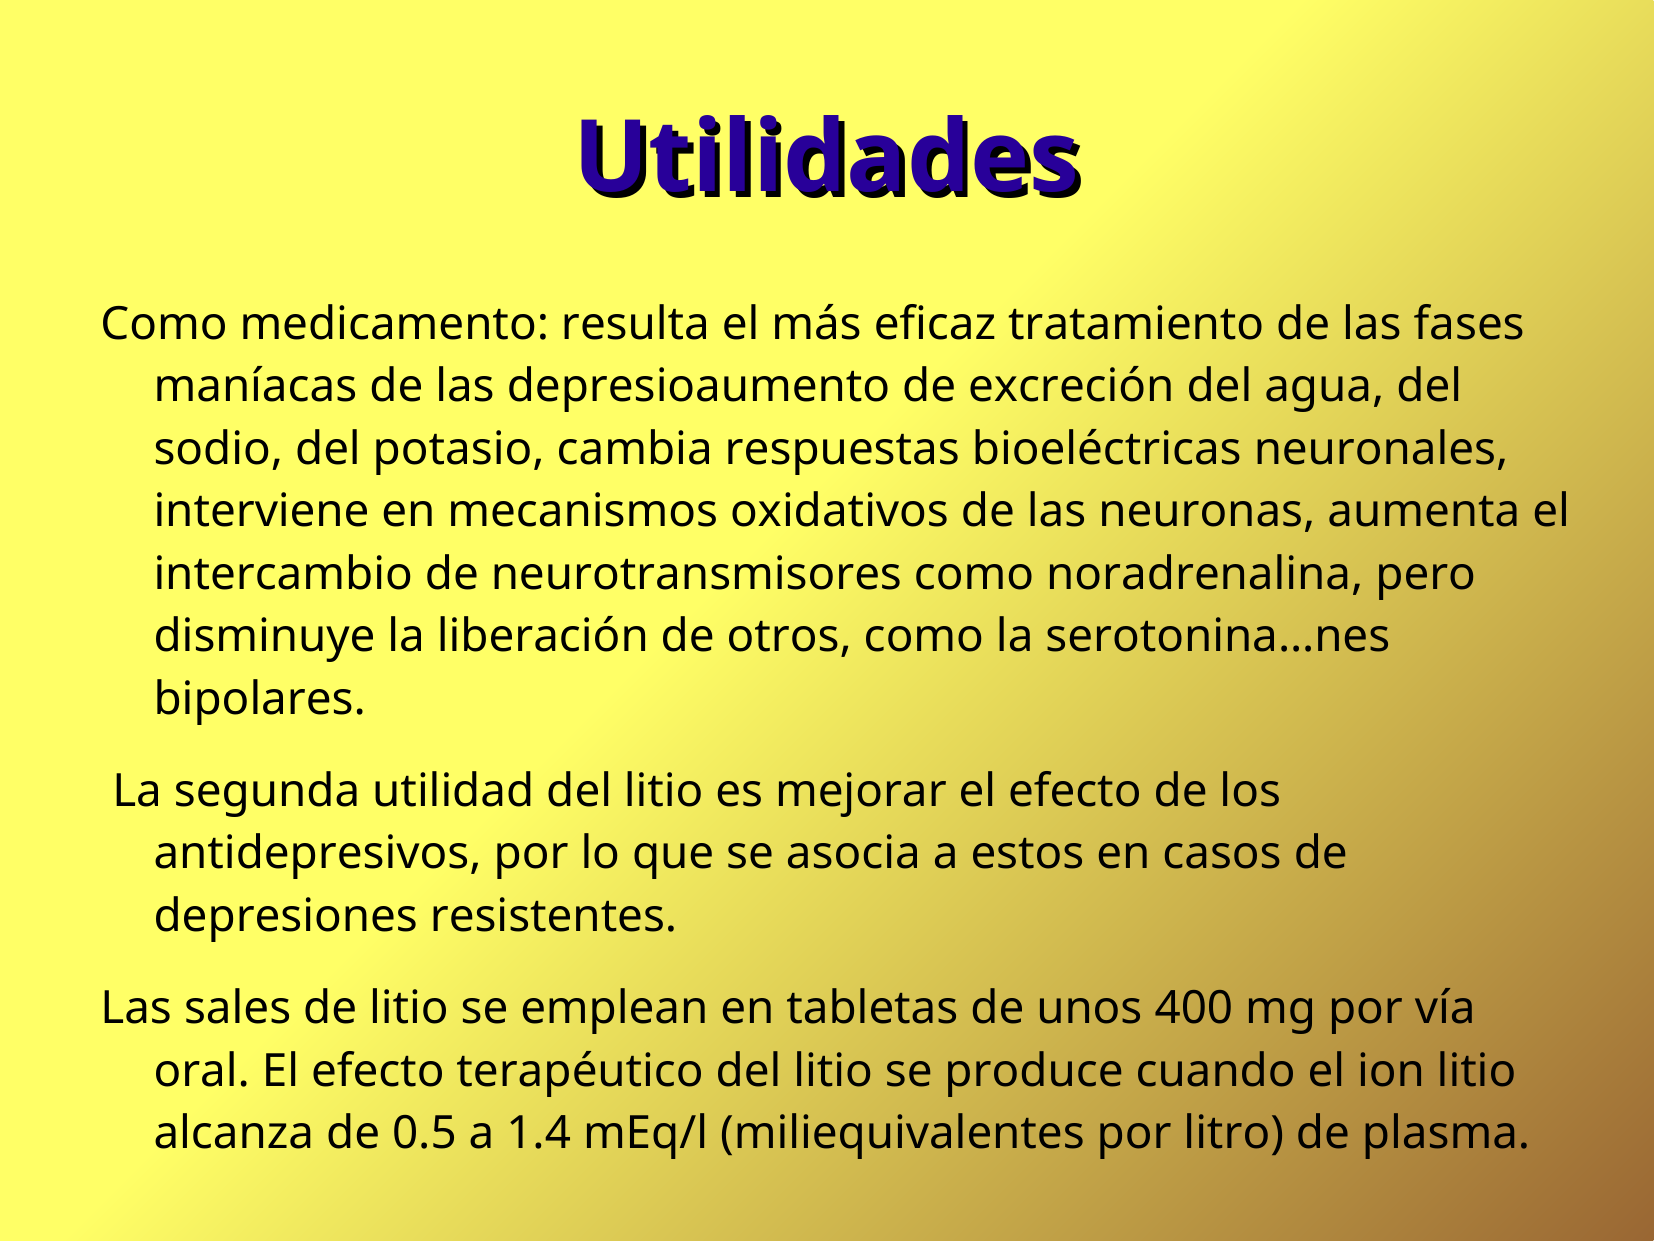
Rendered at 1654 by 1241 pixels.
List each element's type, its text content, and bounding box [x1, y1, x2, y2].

title Utilidades [82, 56, 1571, 250]
list Como medicamento: resulta el más eficaz tratamiento de las fases maníacas de las depresioaumento de excreción del agua, del sodio, del potasio, cambia respuestas bioeléctricas neuronales, interviene en mecanismos oxidativos de las neuronas, aumenta el intercambio de neurotransmisores como noradrenalina, pero disminuye la liberación de otros, como la serotonina…nes bipolares. La segunda utilidad del litio es mejorar el efecto de los antidepresivos, por lo que se asocia a estos en casos de depresiones resistentes. Las sales de litio se emplean en tabletas de unos 400 mg por vía oral. El efecto terapéutico del litio se produce cuando el ion litio alcanza de 0.5 a 1.4 mEq/l (miliequivalentes por litro) de plasma. [82, 290, 1571, 1115]
